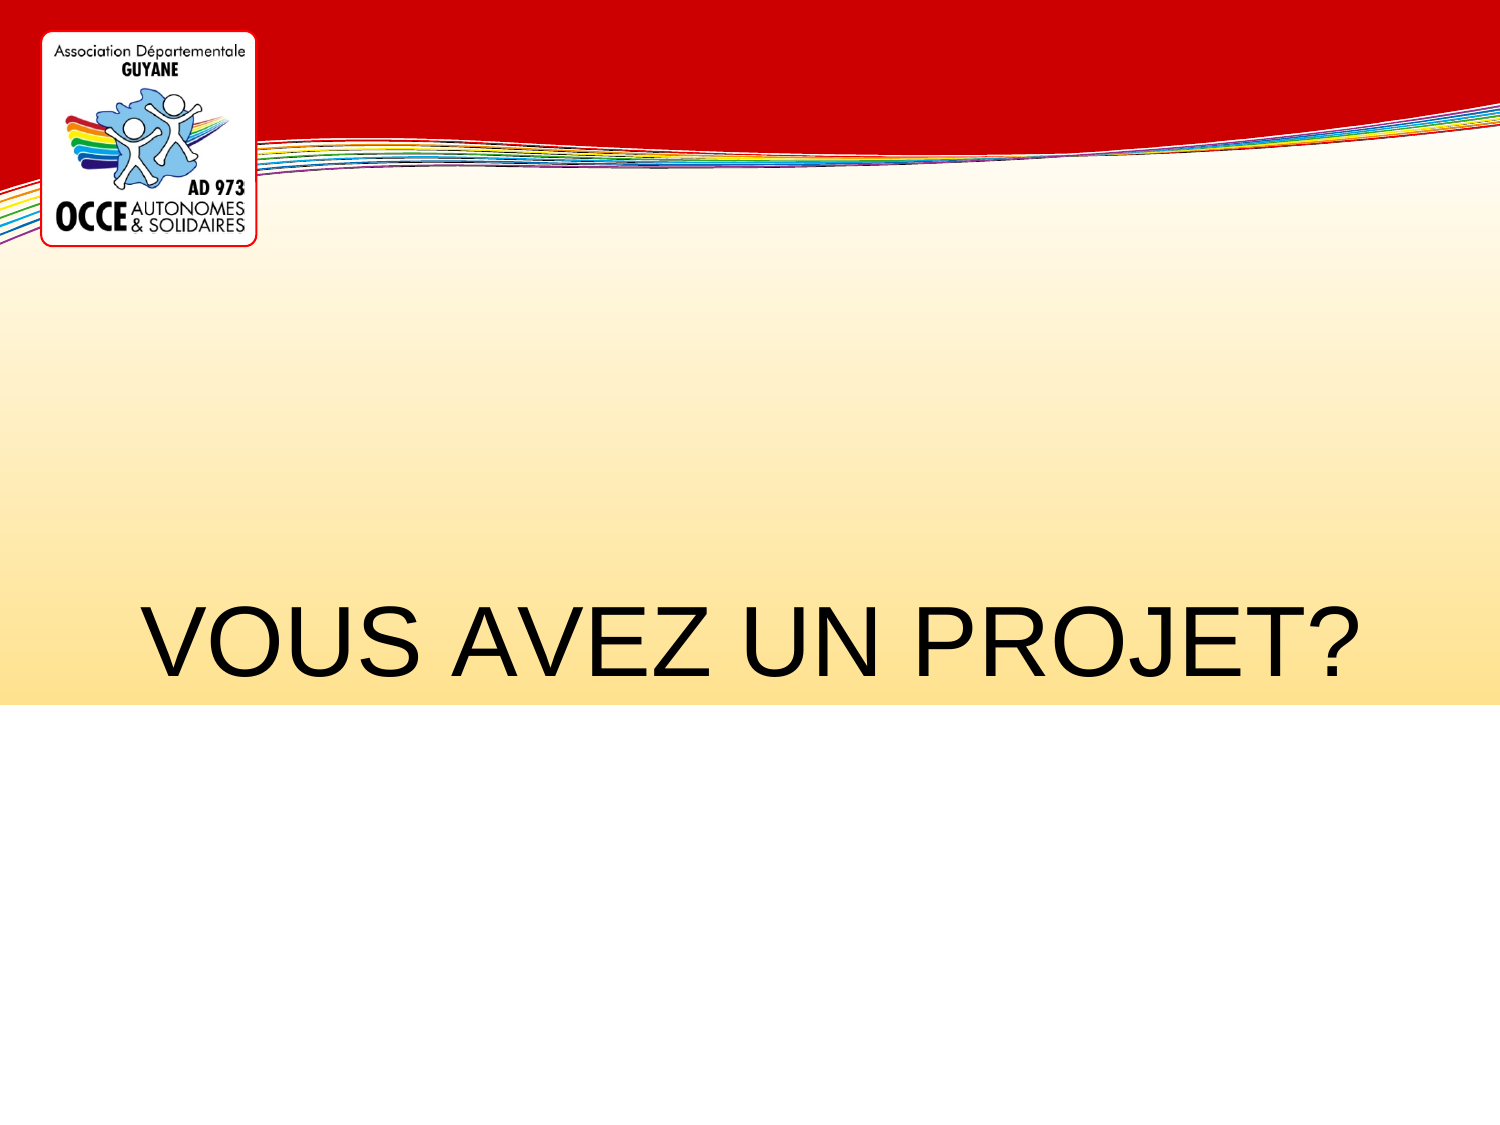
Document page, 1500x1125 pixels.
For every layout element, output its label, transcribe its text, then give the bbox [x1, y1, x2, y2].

list VOUS AVEZ UN PROJET? [76, 328, 1427, 1010]
picture [54, 44, 245, 234]
